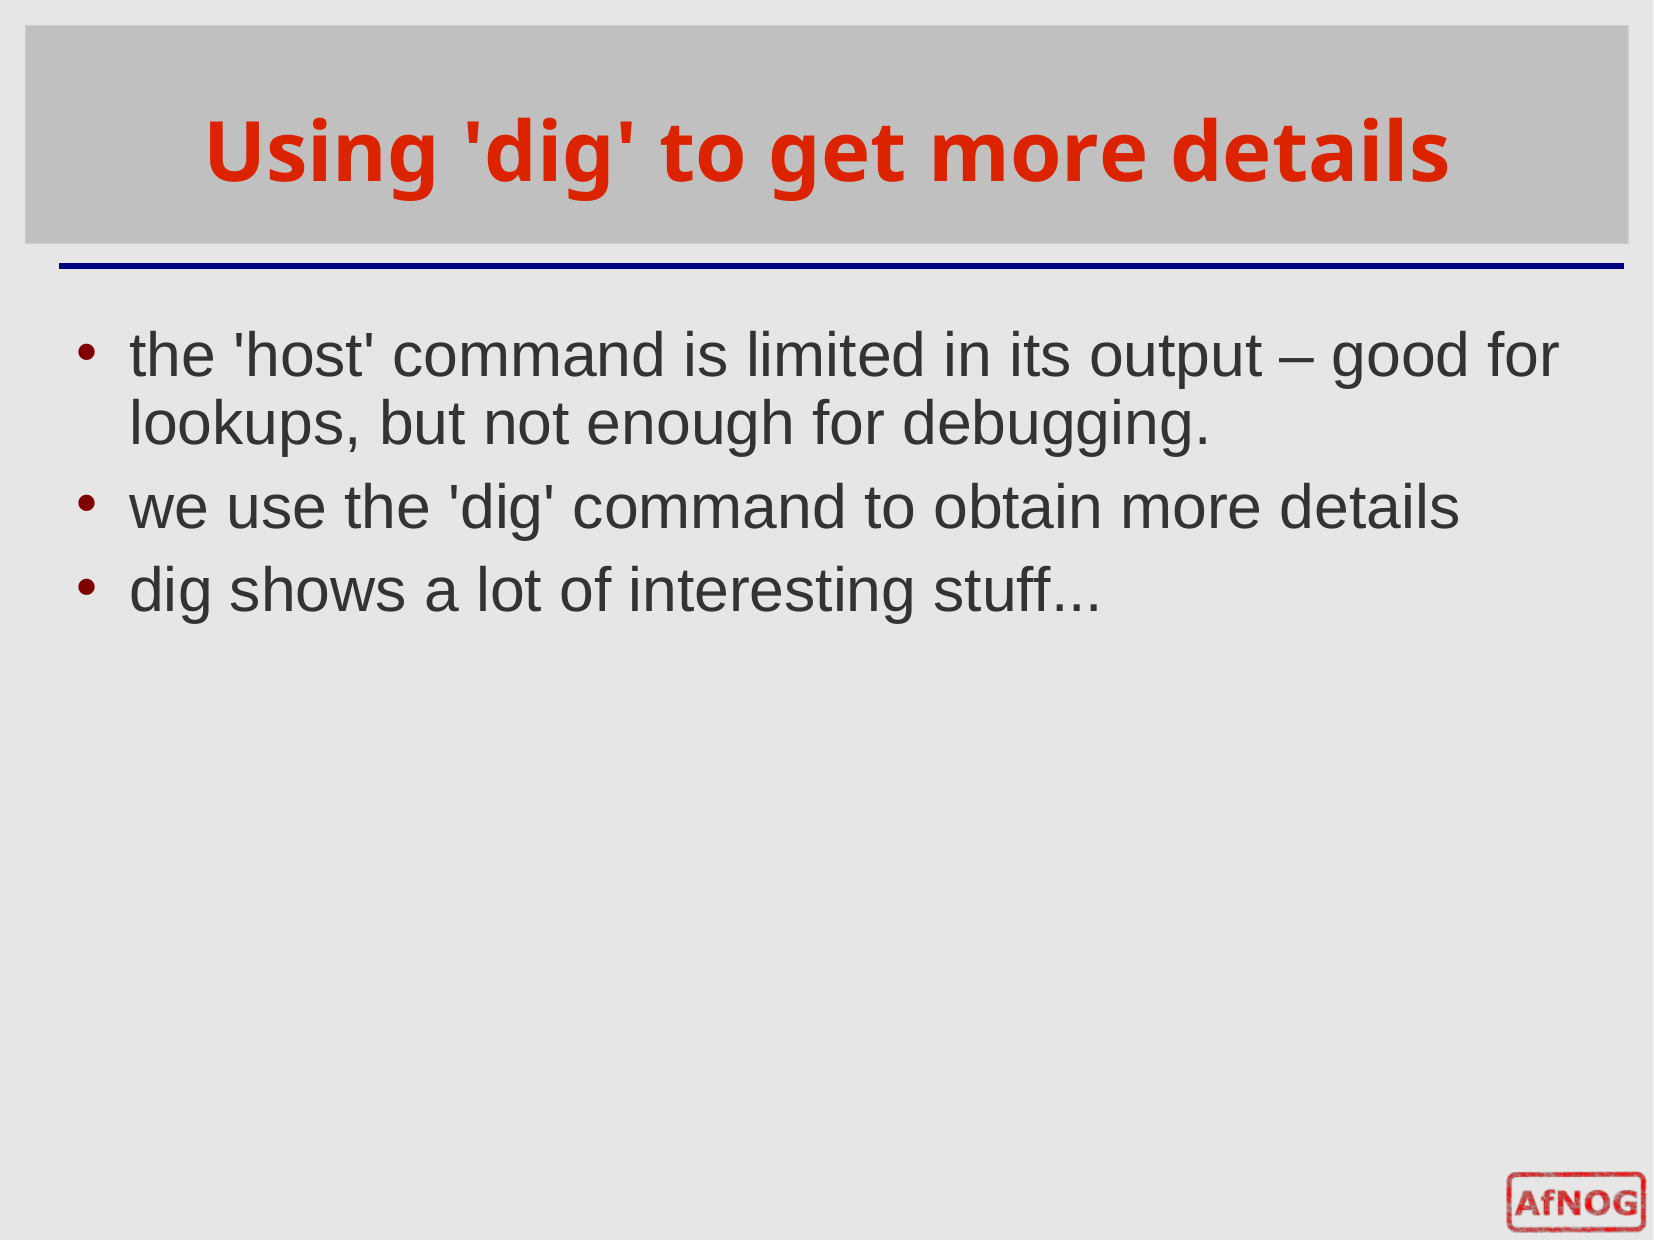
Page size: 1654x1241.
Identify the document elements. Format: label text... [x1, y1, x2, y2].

list the 'host' command is limited in its output – good for lookups, but not enough for debugging. we use the 'dig' command to obtain more details dig shows a lot of interesting stuff... [59, 322, 1595, 1132]
title Using 'dig' to get more details [121, 46, 1534, 254]
picture [1505, 1170, 1648, 1235]
